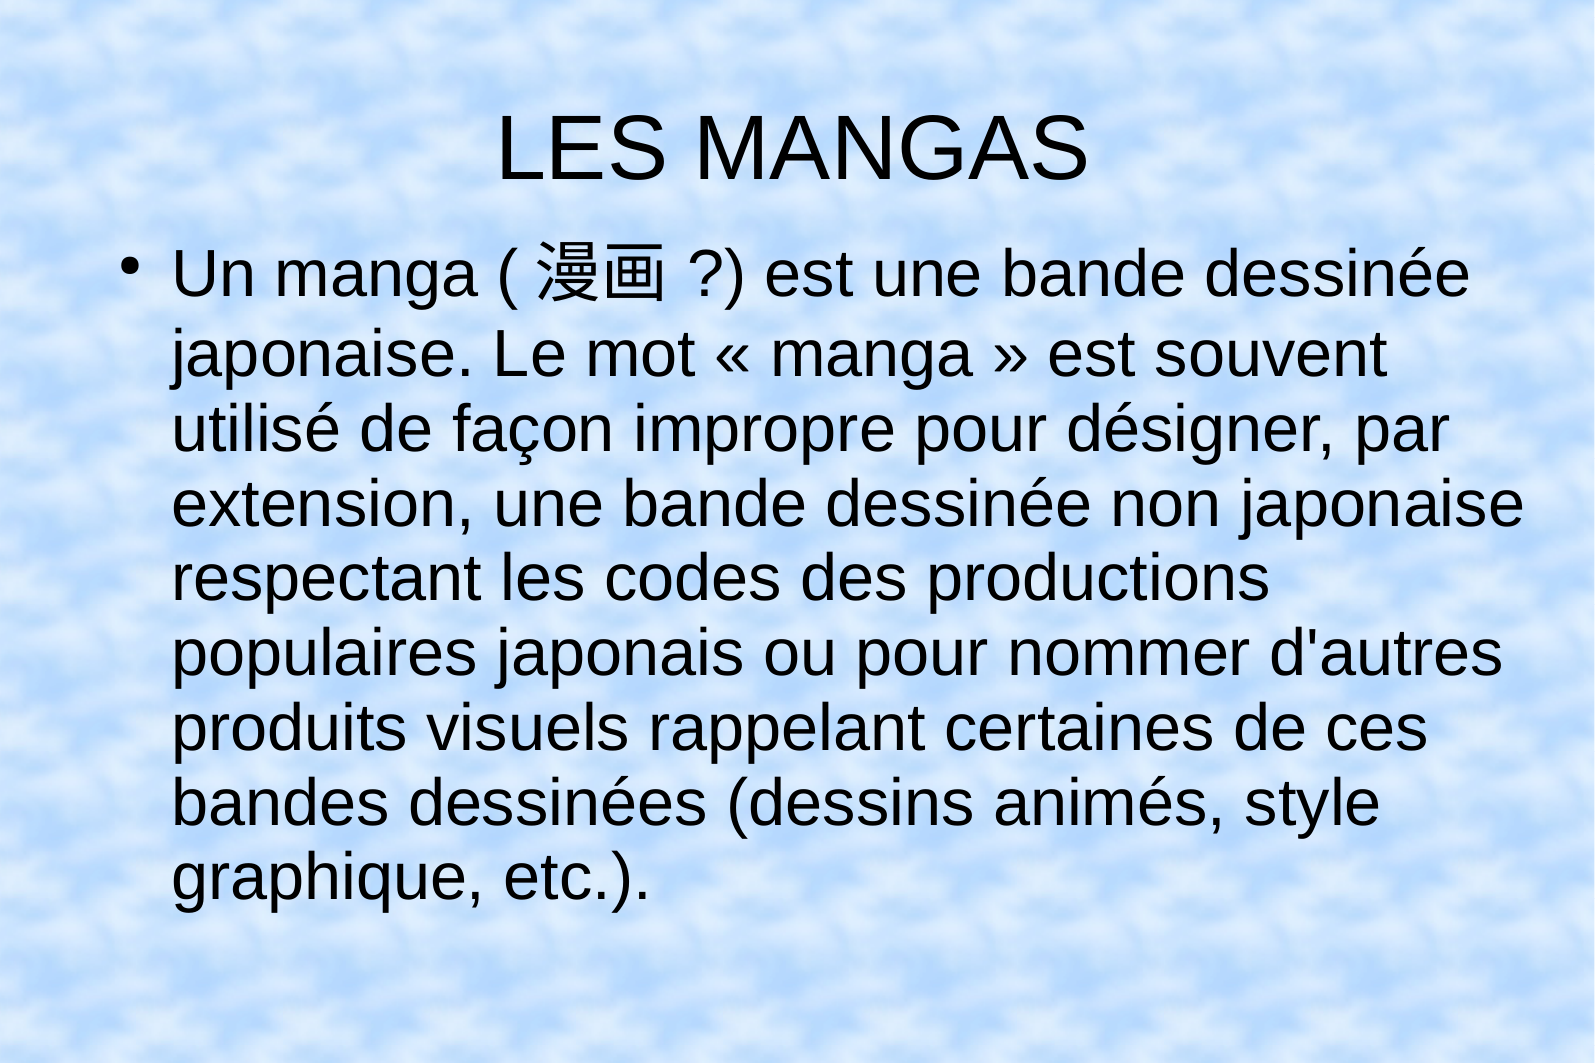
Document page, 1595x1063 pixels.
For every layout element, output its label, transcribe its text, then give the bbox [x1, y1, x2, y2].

title LES MANGAS [88, 58, 1524, 237]
picture [0, 0, 1595, 1063]
list Un manga (漫画?) est une bande dessinée japonaise. Le mot « manga » est souvent utilisé de façon impropre pour désigner, par extension, une bande dessinée non japonaise respectant les codes des productions populaires japonais ou pour nommer d'autres produits visuels rappelant certaines de ces bandes dessinées (dessins animés, style graphique, etc.). [100, 219, 1536, 920]
